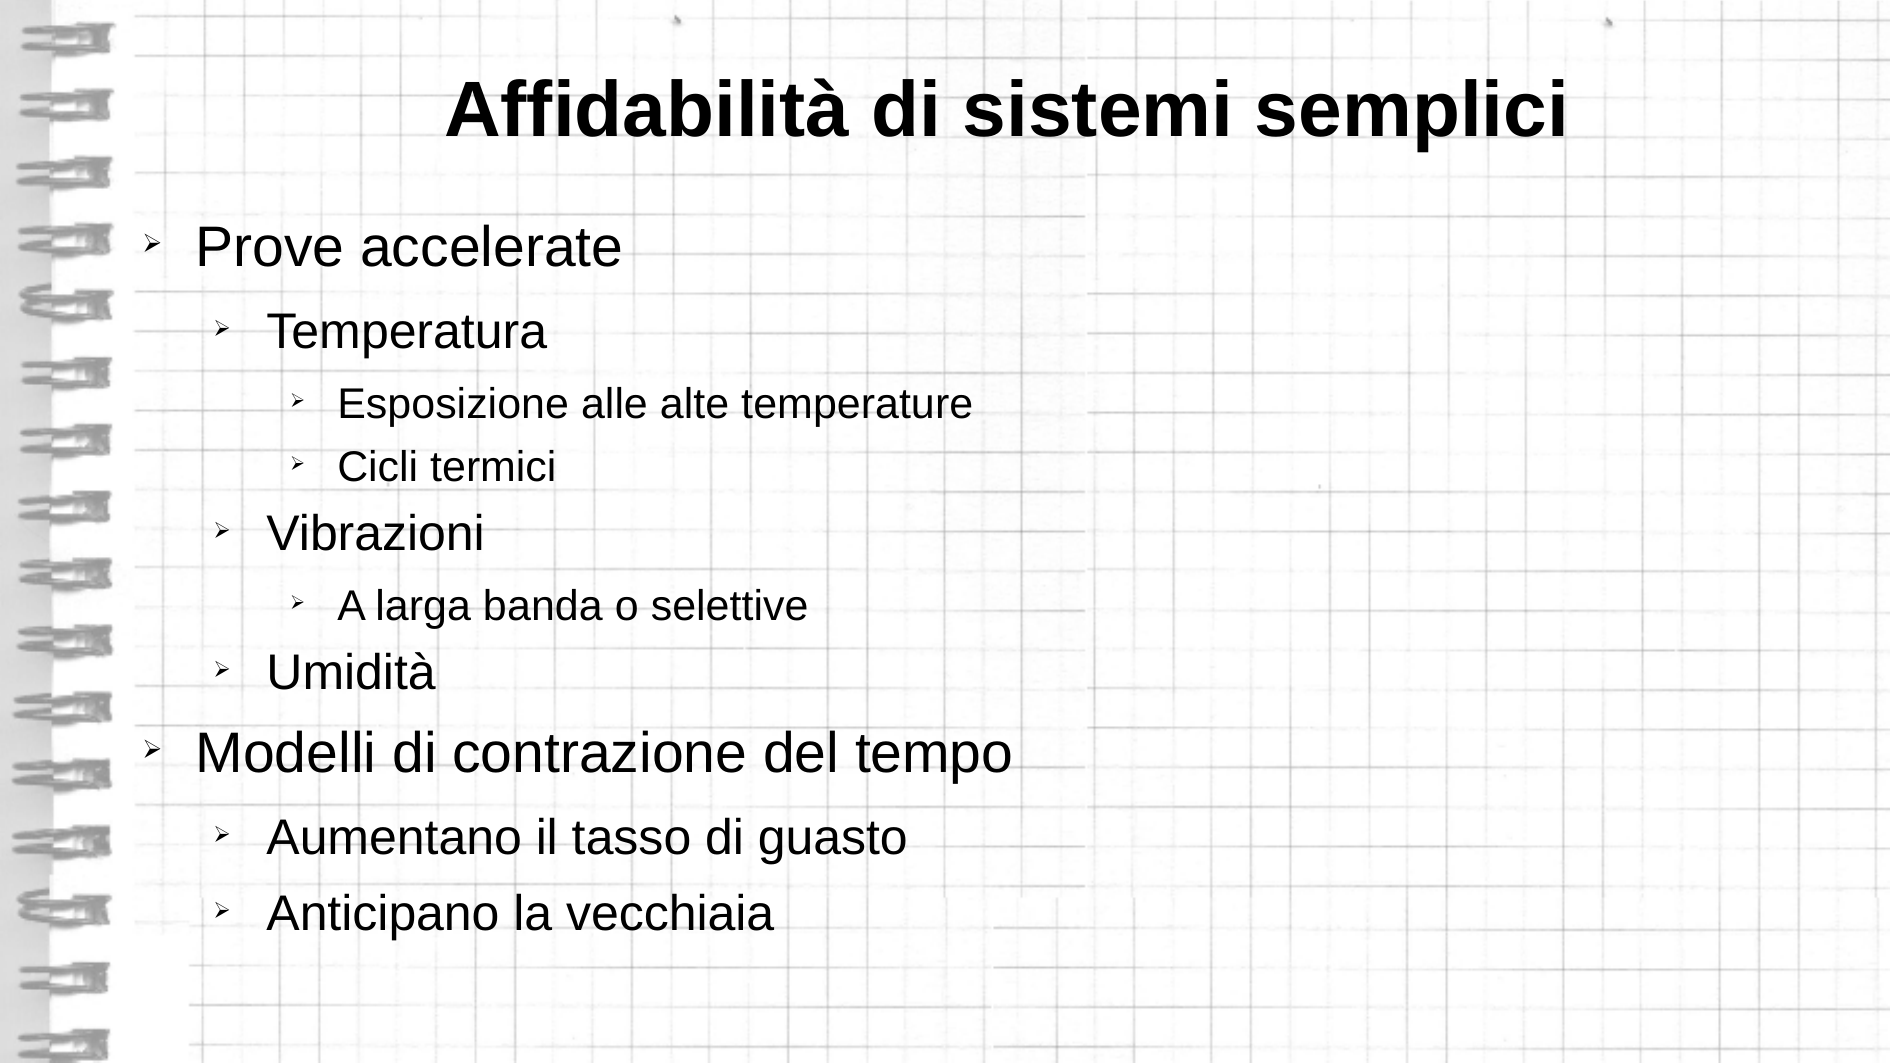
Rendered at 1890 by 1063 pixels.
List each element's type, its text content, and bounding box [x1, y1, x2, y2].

list Prove accelerate Temperatura Esposizione alle alte temperature Cicli termici Vibrazioni A larga banda o selettive Umidità Modelli di contrazione del tempo Aumentano il tasso di guasto Anticipano la vecchiaia [124, 214, 1890, 941]
picture [0, 0, 1890, 1063]
title Affidabilità di sistemi semplici [124, 20, 1890, 198]
